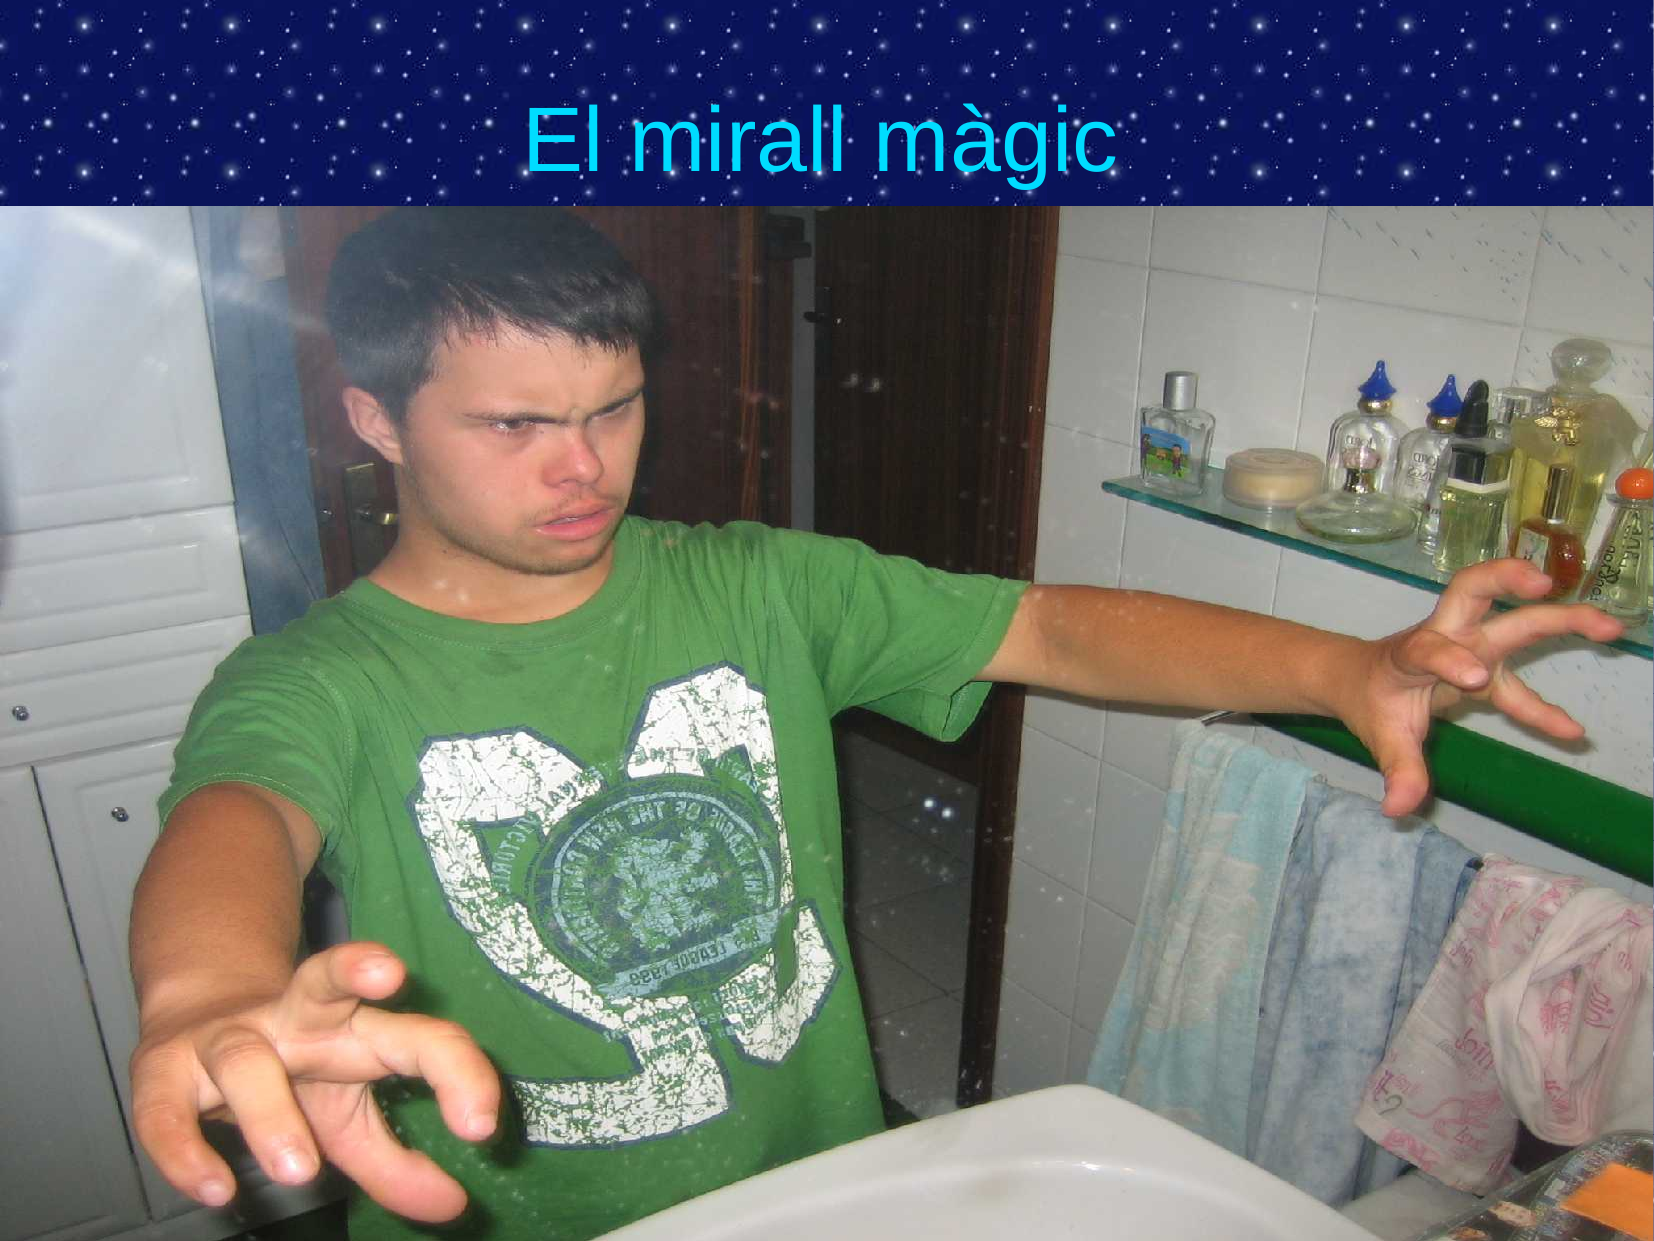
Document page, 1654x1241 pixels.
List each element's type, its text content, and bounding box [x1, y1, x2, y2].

title El mirall màgic [76, 43, 1565, 206]
picture [0, 0, 1654, 1241]
